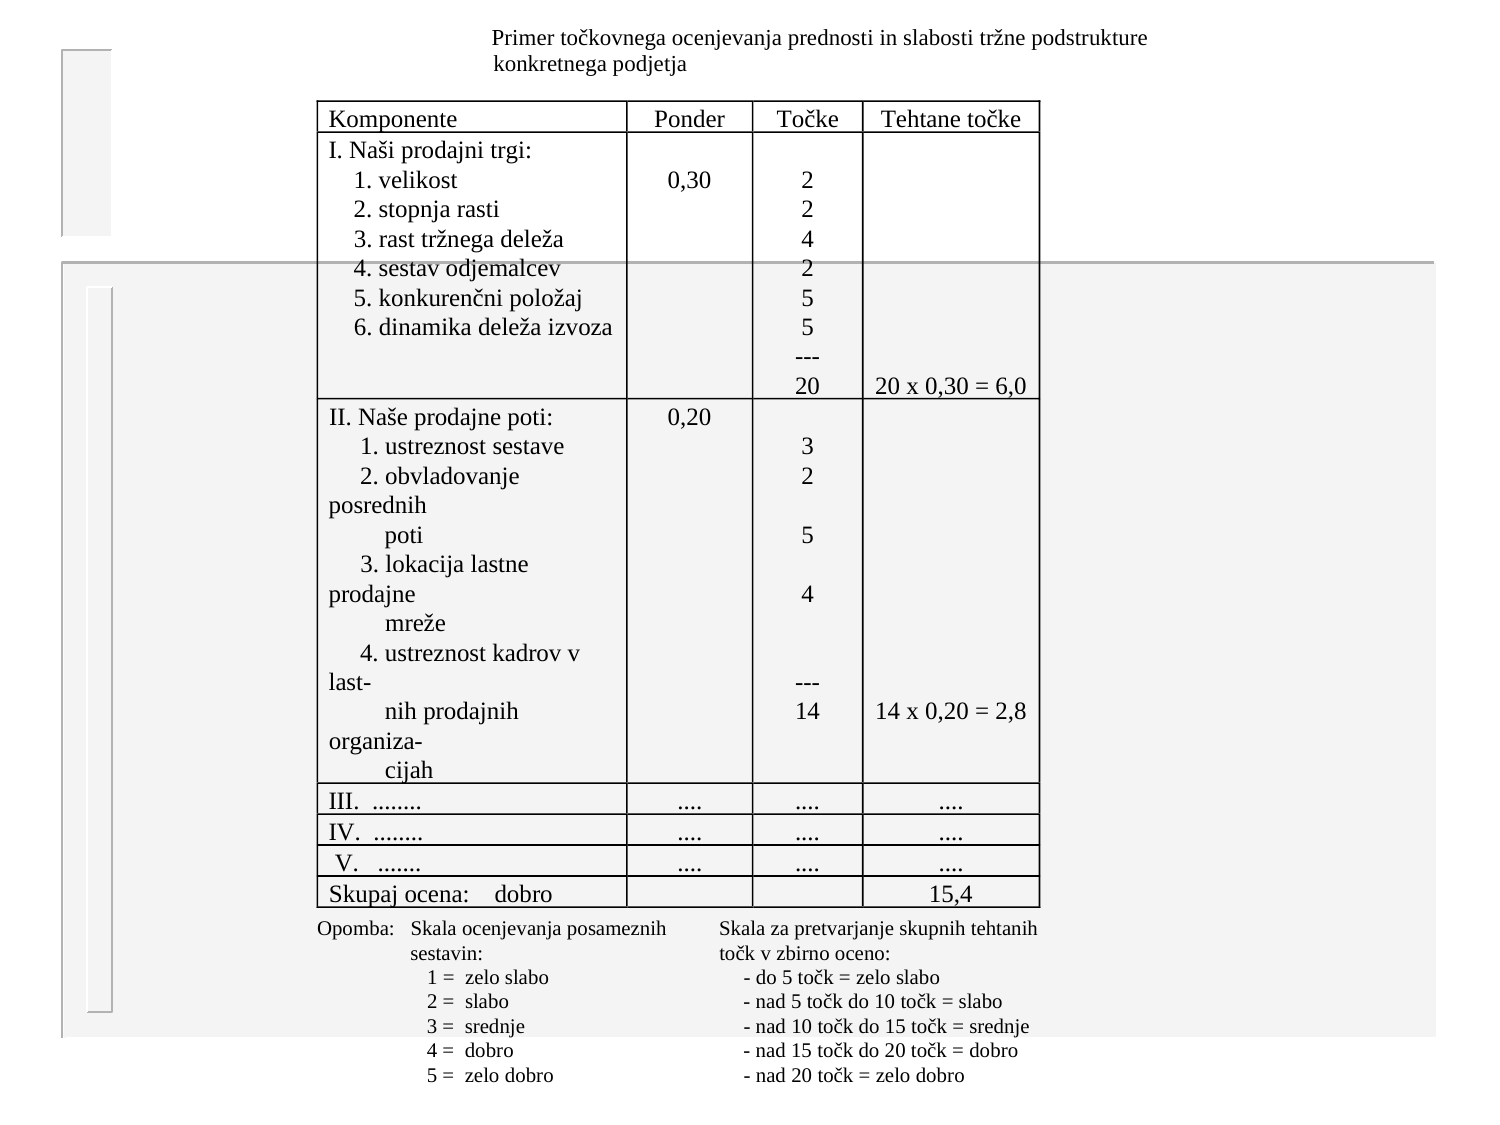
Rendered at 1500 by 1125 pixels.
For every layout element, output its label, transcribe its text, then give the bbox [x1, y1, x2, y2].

text_box .... [662, 877, 718, 885]
text_box Ponder [639, 102, 741, 131]
text_box 4. sestav odjemalcev [319, 244, 577, 273]
text_box .... [662, 839, 718, 844]
text_box - nad 10 točk do 15 točk = srednje [675, 1004, 1045, 1046]
text_box Komponente [319, 102, 473, 126]
text_box .... [779, 777, 836, 782]
text_box 20 [779, 400, 836, 407]
text_box 5 [786, 510, 830, 556]
text_box .... [779, 784, 836, 808]
text_box 4. ustreznost kadrov v [319, 628, 596, 674]
text_box 2 [786, 155, 830, 185]
text_box 5. konkurenčni položaj [319, 273, 599, 302]
text_box .... [923, 777, 979, 782]
text_box Opomba: Skala ocenjevanja posameznih Skala za pretvarjanje skupnih tehtanih [302, 907, 1054, 948]
text_box poti [319, 510, 439, 540]
text_box konkretnega podjetja [478, 41, 703, 85]
text_box - nad 15 točk do 20 točk = dobro [675, 1029, 1034, 1070]
text_box 14 x 0,20 = 2,8 [864, 687, 1038, 733]
text_box .... [779, 877, 836, 885]
text_box 5 = zelo dobro [301, 1053, 570, 1095]
text_box [316, 100, 1041, 907]
text_box 1. ustreznost sestave [319, 422, 580, 468]
text_box 20 x 0,30 = 6,0 [864, 361, 1038, 397]
text_box II. Naše prodajne poti: [319, 400, 569, 422]
text_box III. ........ [313, 777, 438, 808]
text_box Primer točkovnega ocenjevanja prednosti in slabosti tržne podstrukture [476, 14, 1165, 58]
text_box nih prodajnih [319, 687, 535, 733]
text_box - do 5 točk = zelo slabo [675, 955, 956, 980]
text_box 4 = dobro [301, 1029, 530, 1053]
text_box Tehtane točke [865, 95, 1037, 100]
text_box .... [662, 777, 718, 782]
text_box 2 = slabo [301, 980, 525, 1004]
text_box Tehtane točke [865, 102, 1037, 131]
text_box III. ........ [319, 784, 438, 808]
text_box 15,4 [913, 877, 989, 906]
text_box --- [780, 657, 836, 687]
text_box 20 x 0,30 = 6,0 [864, 400, 1038, 407]
text_box .... [779, 839, 836, 844]
text_box Ponder [639, 133, 741, 141]
text_box .... [923, 815, 979, 839]
text_box last- [319, 657, 387, 687]
text_box .... [923, 808, 979, 813]
text_box Tehtane točke [865, 133, 1037, 141]
text_box posrednih [319, 481, 443, 527]
text_box Komponente [313, 95, 473, 126]
text_box .... [923, 846, 979, 870]
text_box 5 [786, 273, 830, 302]
text_box .... [779, 815, 836, 839]
text_box II. Naše prodajne poti: [313, 392, 569, 422]
text_box 2. stopnja rasti [319, 185, 516, 214]
text_box - nad 5 točk do 10 točk = slabo [675, 980, 1018, 1004]
text_box 2 [786, 185, 830, 214]
text_box IV. ........ [319, 815, 439, 844]
text_box .... [923, 839, 979, 844]
text_box 15,4 [913, 870, 989, 875]
text_box .... [923, 784, 979, 808]
text_box mreže [319, 598, 462, 628]
text_box - nad 20 točk = zelo dobro [675, 1053, 981, 1095]
text_box I. Naši prodajni trgi: [319, 133, 548, 172]
text_box 5 [786, 302, 830, 332]
text_box 1. velikost [319, 155, 474, 185]
text_box Skupaj ocena: dobro [319, 877, 569, 906]
text_box 3. rast tržnega deleža [319, 214, 580, 260]
text_box prodajne [319, 569, 432, 598]
text_box 1 = zelo slabo [301, 955, 570, 997]
text_box 0,20 [652, 400, 727, 438]
text_box Točke [761, 133, 855, 141]
text_box .... [662, 808, 718, 813]
text_box 20 [779, 361, 836, 397]
text_box I. Naši prodajni trgi: [313, 126, 548, 155]
text_box 3 = srednje [301, 1004, 541, 1046]
text_box 4 [786, 214, 830, 244]
text_box 3. lokacija lastne [319, 540, 545, 586]
text_box 14 [779, 687, 836, 733]
text_box .... [779, 846, 836, 875]
text_box 4 [786, 569, 830, 615]
text_box --- [780, 332, 836, 361]
text_box 0,30 [652, 155, 727, 201]
text_box sestavin: točk v zbirno oceno: [300, 931, 907, 972]
text_box IV. ........ [313, 808, 439, 839]
text_box Ponder [639, 95, 741, 100]
text_box 2. obvladovanje [319, 451, 535, 497]
text_box Točke [761, 102, 855, 131]
text_box Skupaj ocena: dobro [313, 870, 569, 907]
text_box 3 [786, 422, 830, 451]
text_box .... [779, 808, 836, 813]
text_box .... [662, 815, 718, 839]
text_box Točke [761, 95, 855, 100]
text_box 6. dinamika deleža izvoza [319, 302, 626, 349]
text_box 0,20 [652, 392, 727, 397]
text_box V. ....... [313, 839, 437, 870]
text_box .... [662, 784, 718, 808]
text_box .... [662, 846, 718, 875]
text_box organiza- [319, 716, 439, 746]
text_box 2 [786, 244, 830, 273]
text_box V. ....... [319, 846, 437, 870]
text_box 2 [786, 451, 830, 497]
text_box cijah [319, 746, 449, 782]
